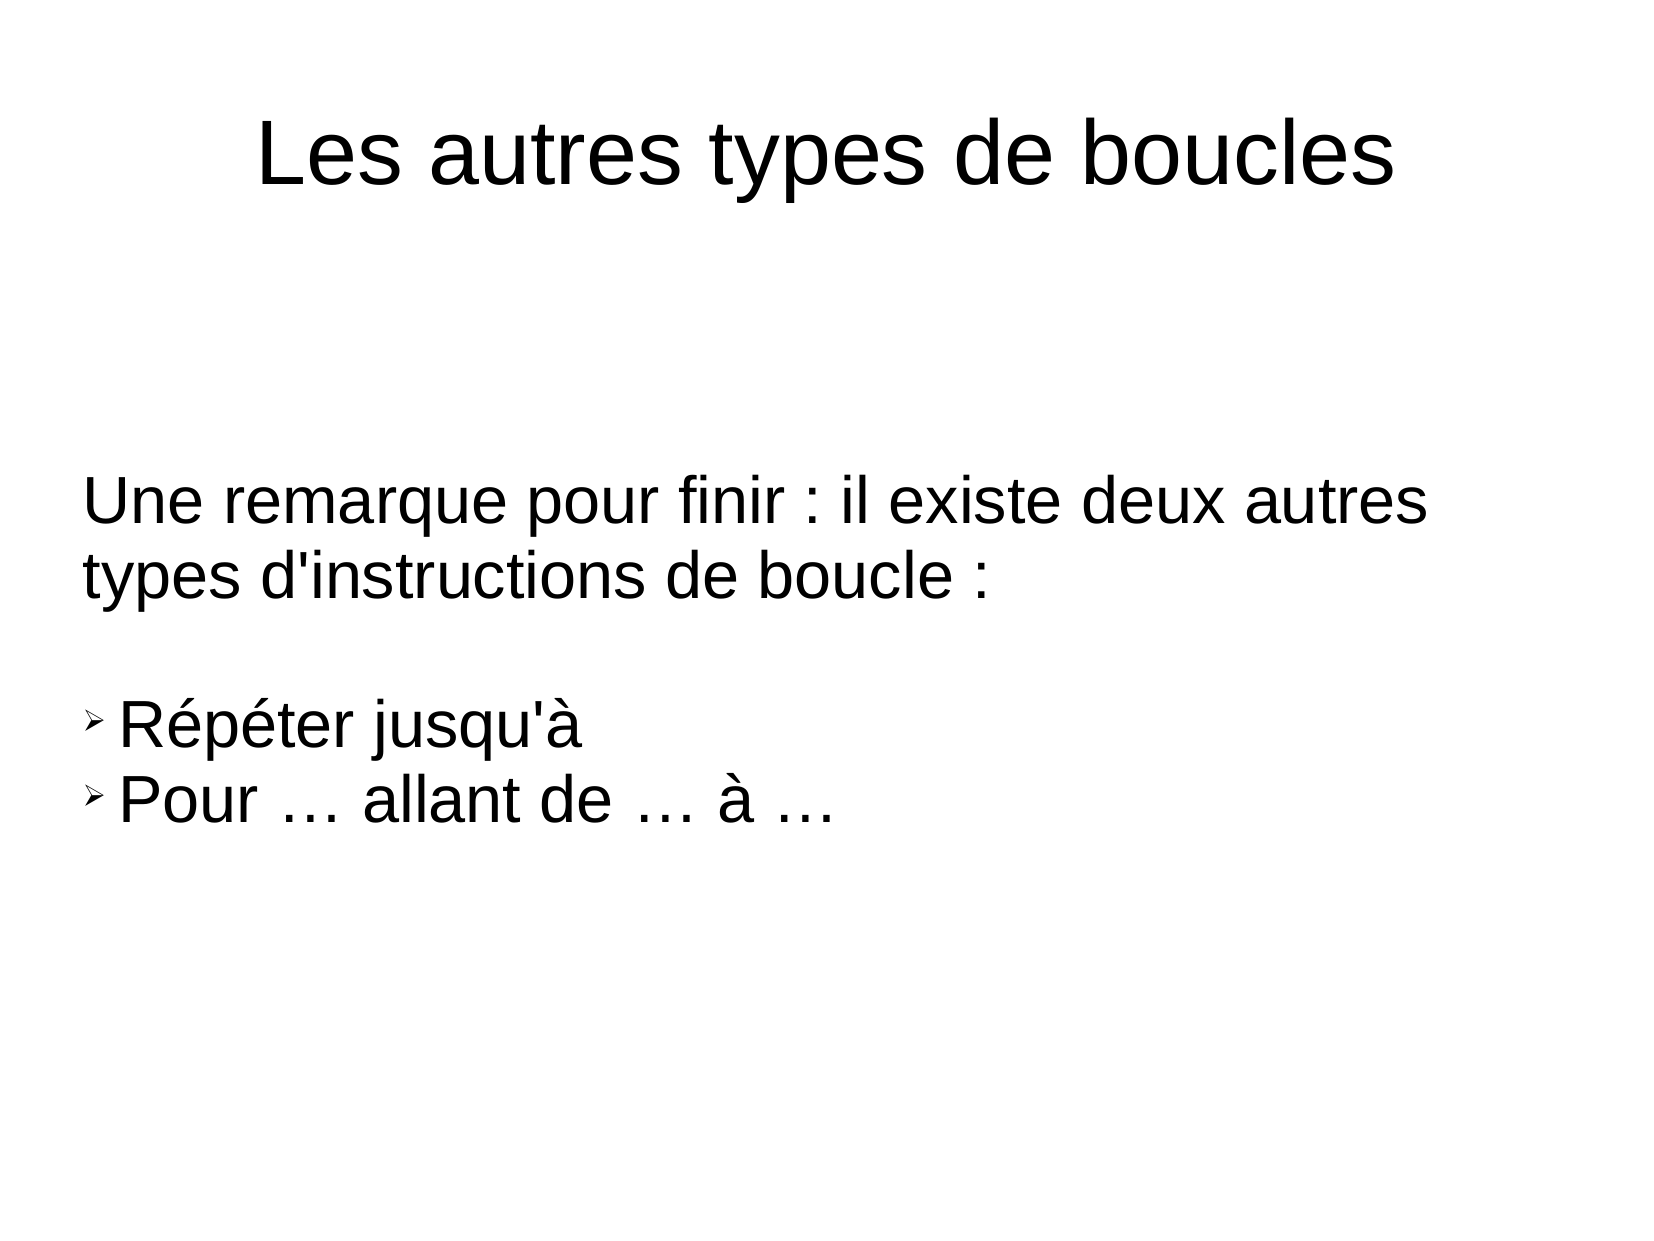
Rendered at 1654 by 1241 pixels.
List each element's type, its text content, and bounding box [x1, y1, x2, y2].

subtitle Une remarque pour finir : il existe deux autres types d'instructions de boucle : Répéter jusqu'à Pour … allant de … à … [82, 290, 1571, 1010]
title Les autres types de boucles [82, 49, 1571, 257]
